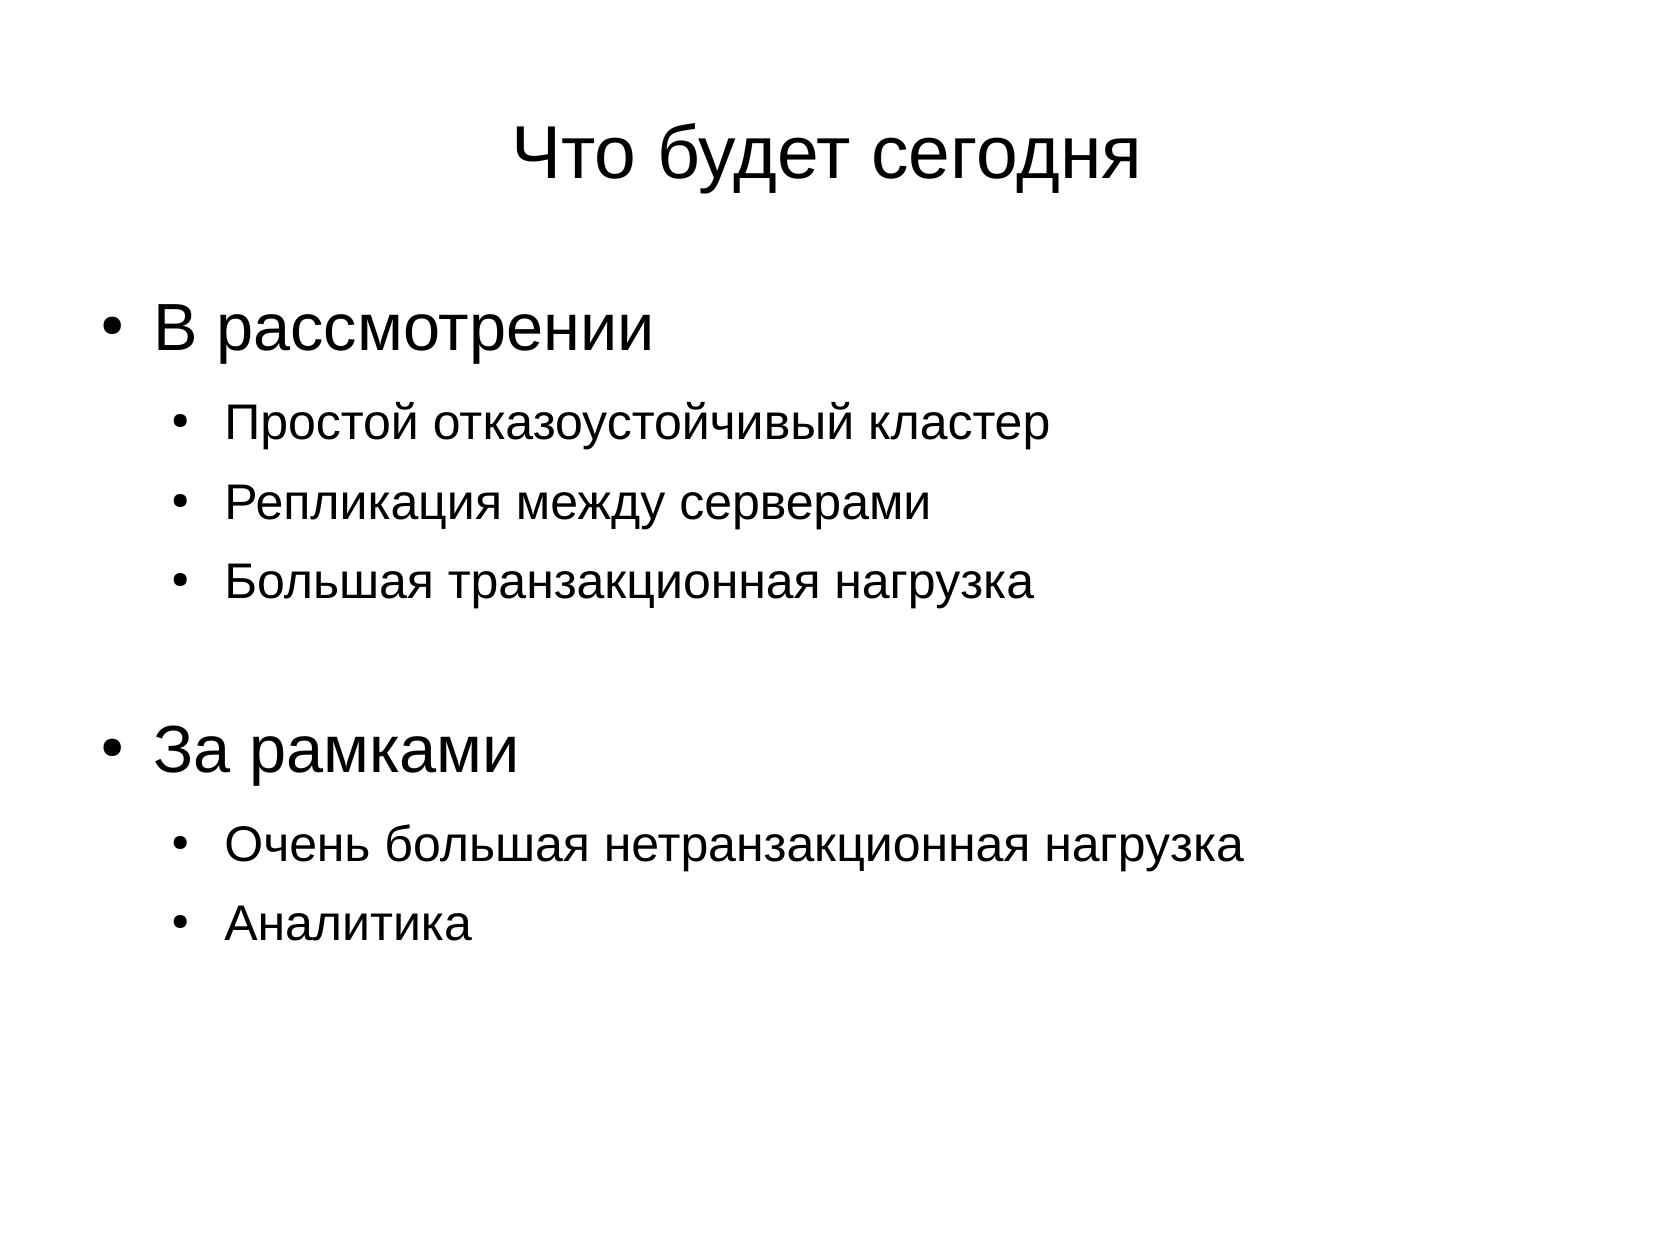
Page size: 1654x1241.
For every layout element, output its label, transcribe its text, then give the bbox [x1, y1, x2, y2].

list В рассмотрении Простой отказоустойчивый кластер Репликация между серверами Большая транзакционная нагрузка За рамками Очень большая нетранзакционная нагрузка Аналитика [82, 290, 1571, 1109]
title Что будет сегодня [82, 49, 1571, 257]
